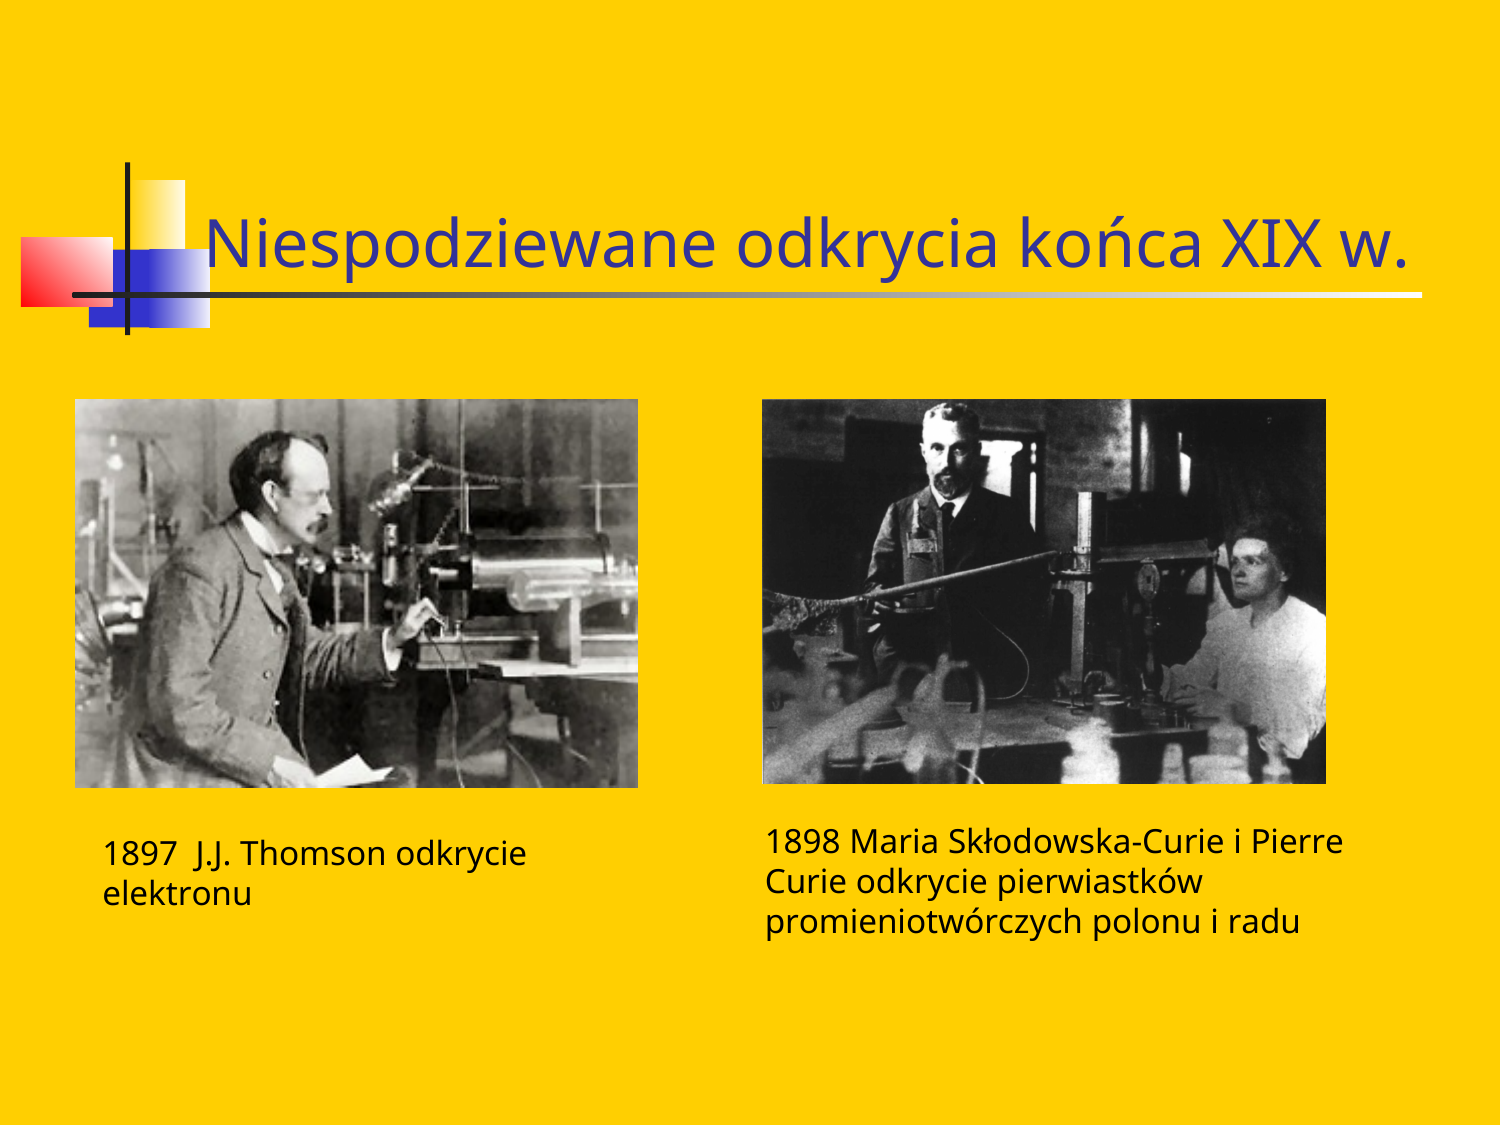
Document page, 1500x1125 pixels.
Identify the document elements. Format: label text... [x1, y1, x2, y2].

text_box 1897 J.J. Thomson odkrycie elektronu [87, 824, 688, 921]
picture [762, 399, 1326, 784]
text_box 1898 Maria Skłodowska-Curie i Pierre Curie odkrycie pierwiastków promieniotwórczych polonu i radu [749, 812, 1375, 948]
picture [75, 399, 638, 788]
title Niespodziewane odkrycia końca XIX w. [188, 101, 1468, 289]
